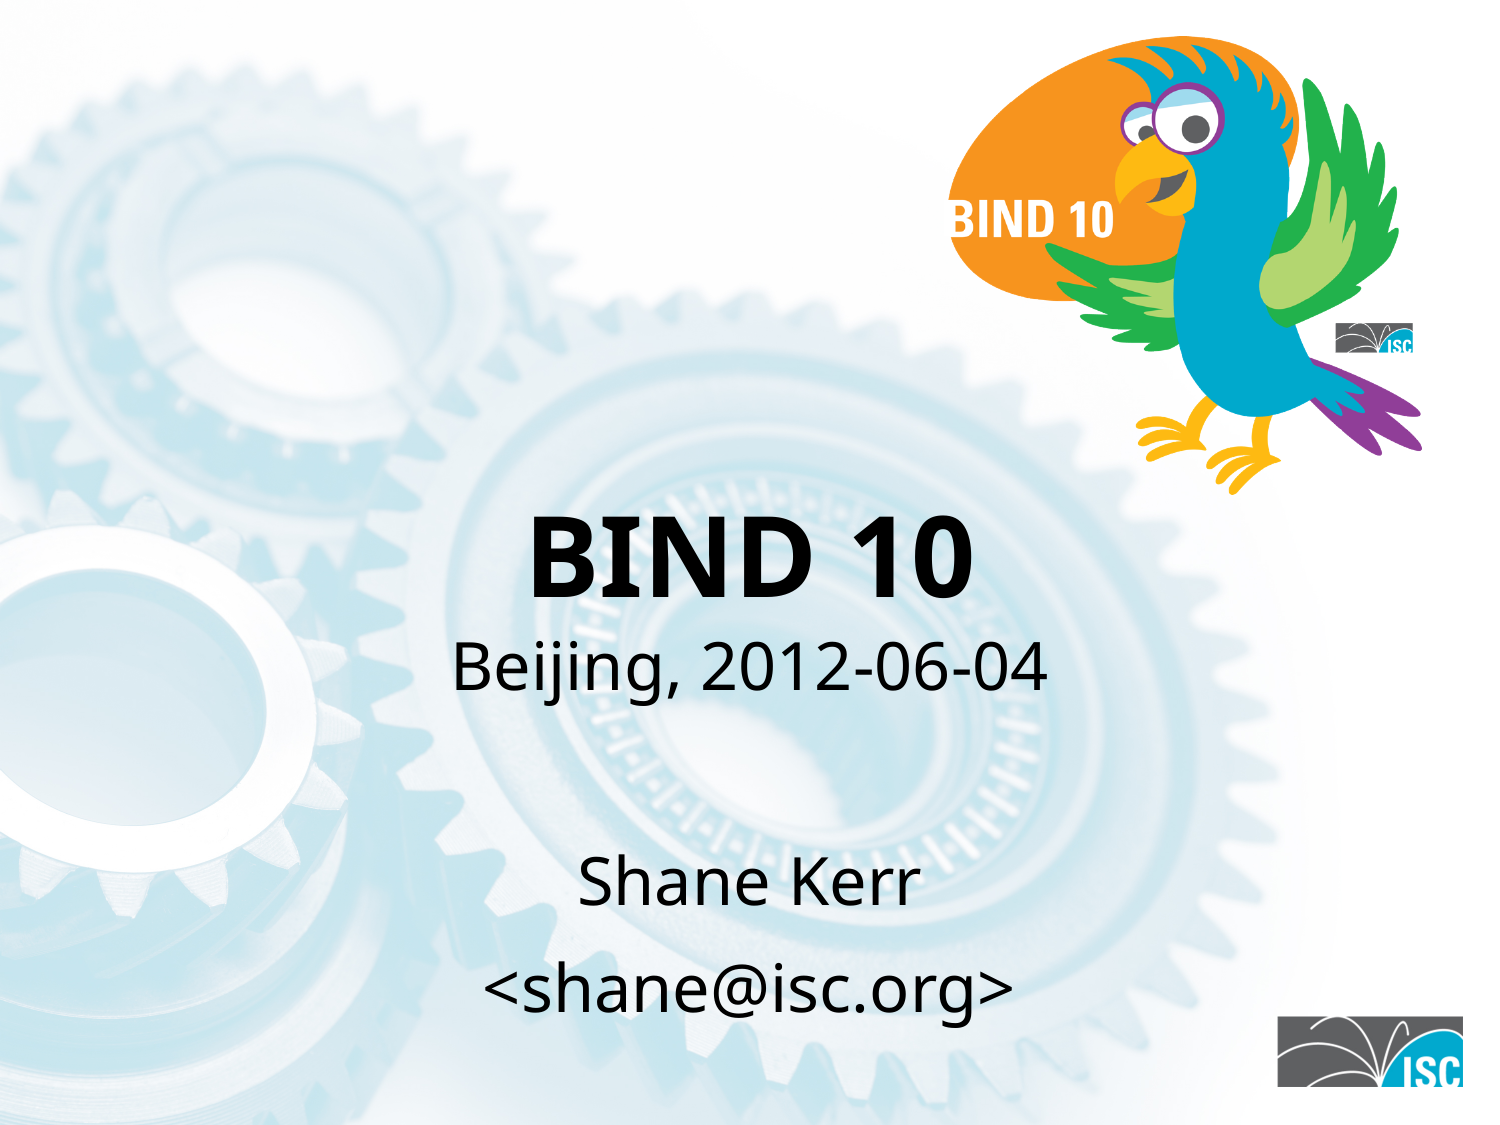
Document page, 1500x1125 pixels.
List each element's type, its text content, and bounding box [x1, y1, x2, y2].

subtitle Beijing, 2012-06-04 Shane Kerr <shane@isc.org> [225, 644, 1276, 1007]
picture [0, 0, 1500, 1125]
title BIND 10 [112, 433, 1388, 676]
